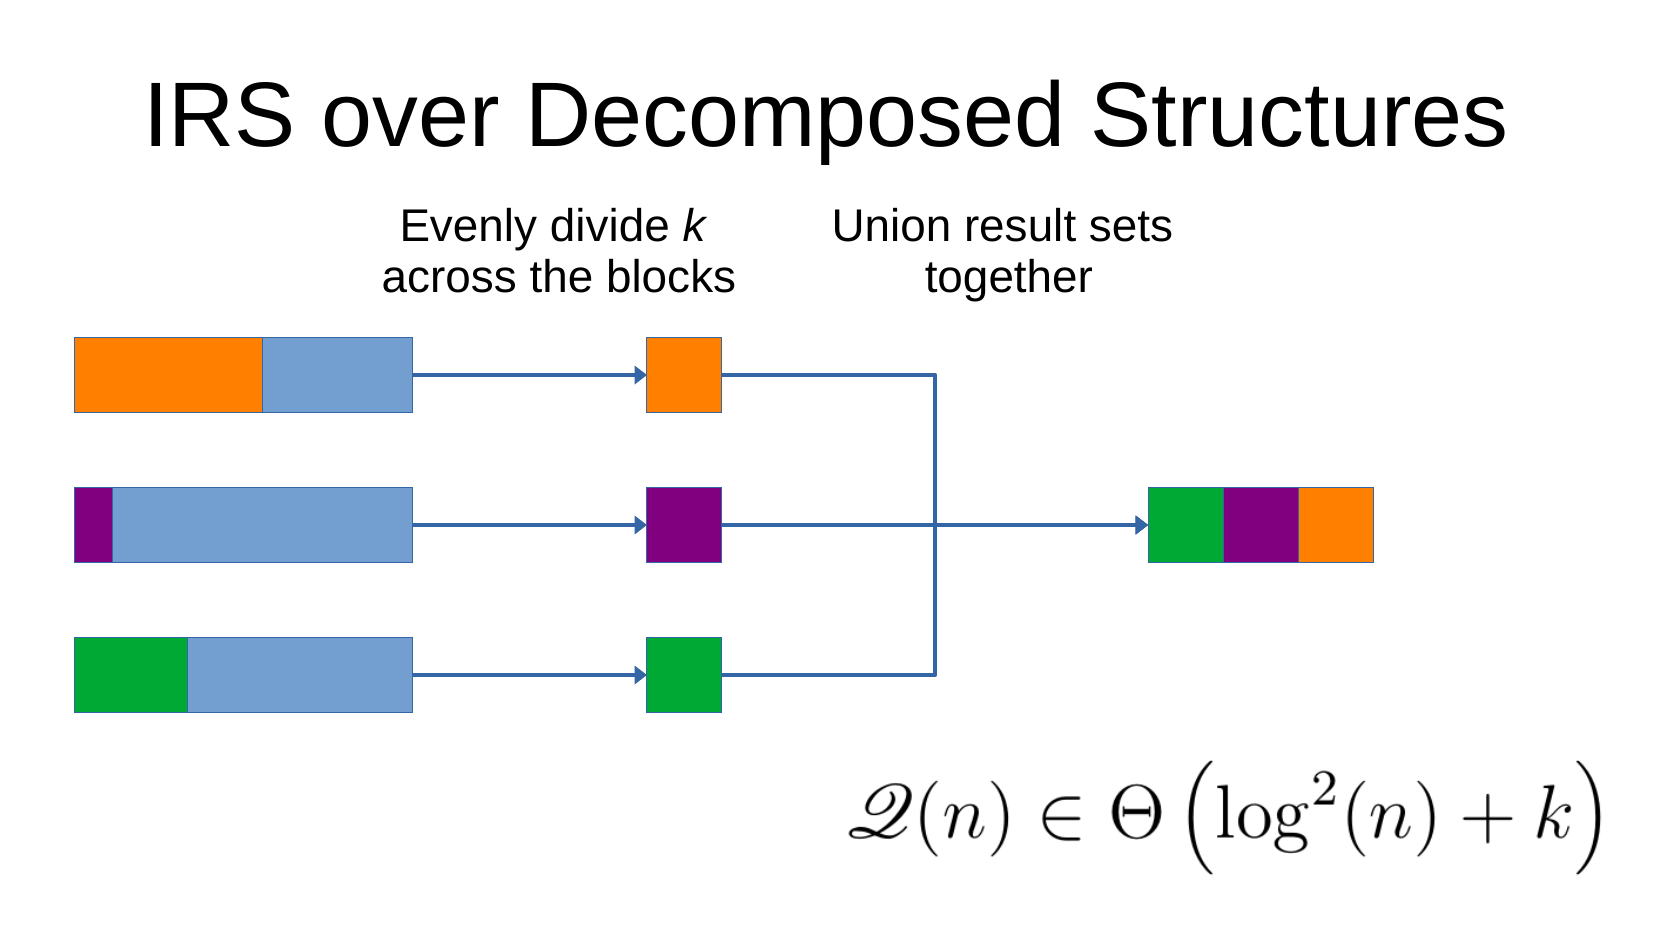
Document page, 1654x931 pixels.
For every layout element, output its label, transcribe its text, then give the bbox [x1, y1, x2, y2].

text_box [646, 637, 722, 713]
text_box Union result sets together [816, 192, 1201, 310]
title IRS over Decomposed Structures [82, 37, 1571, 193]
text_box [74, 487, 413, 563]
text_box [646, 487, 722, 563]
text_box [646, 337, 722, 413]
text_box [74, 637, 413, 713]
text_box [74, 337, 413, 413]
text_box [1148, 487, 1374, 563]
text_box Evenly divide k across the blocks [366, 192, 751, 310]
picture [825, 721, 1613, 901]
